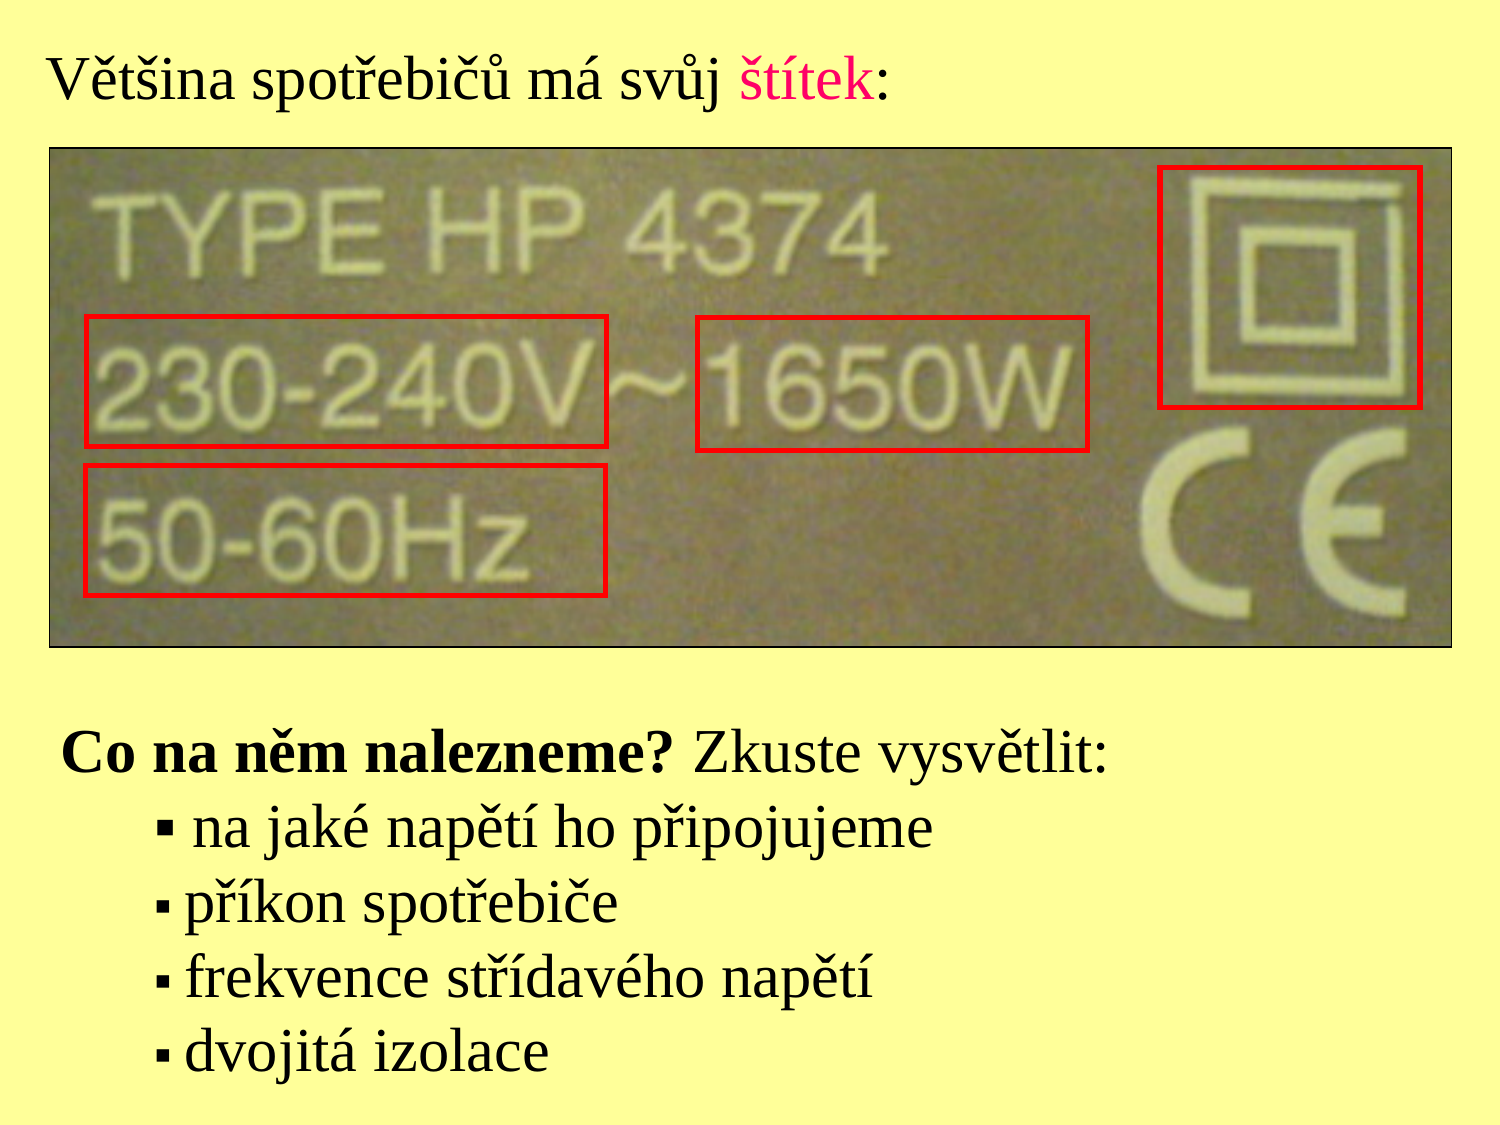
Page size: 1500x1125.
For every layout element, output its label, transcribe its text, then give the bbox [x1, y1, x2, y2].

text_box Co na něm nalezneme? Zkuste vysvětlit: ▪ na jaké napětí ho připojujeme ▪ příkon spotřebiče ▪ frekvence střídavého napětí ▪ dvojitá izolace [45, 702, 1126, 1125]
picture [50, 148, 1451, 647]
text_box Většina spotřebičů má svůj štítek: [30, 29, 907, 120]
